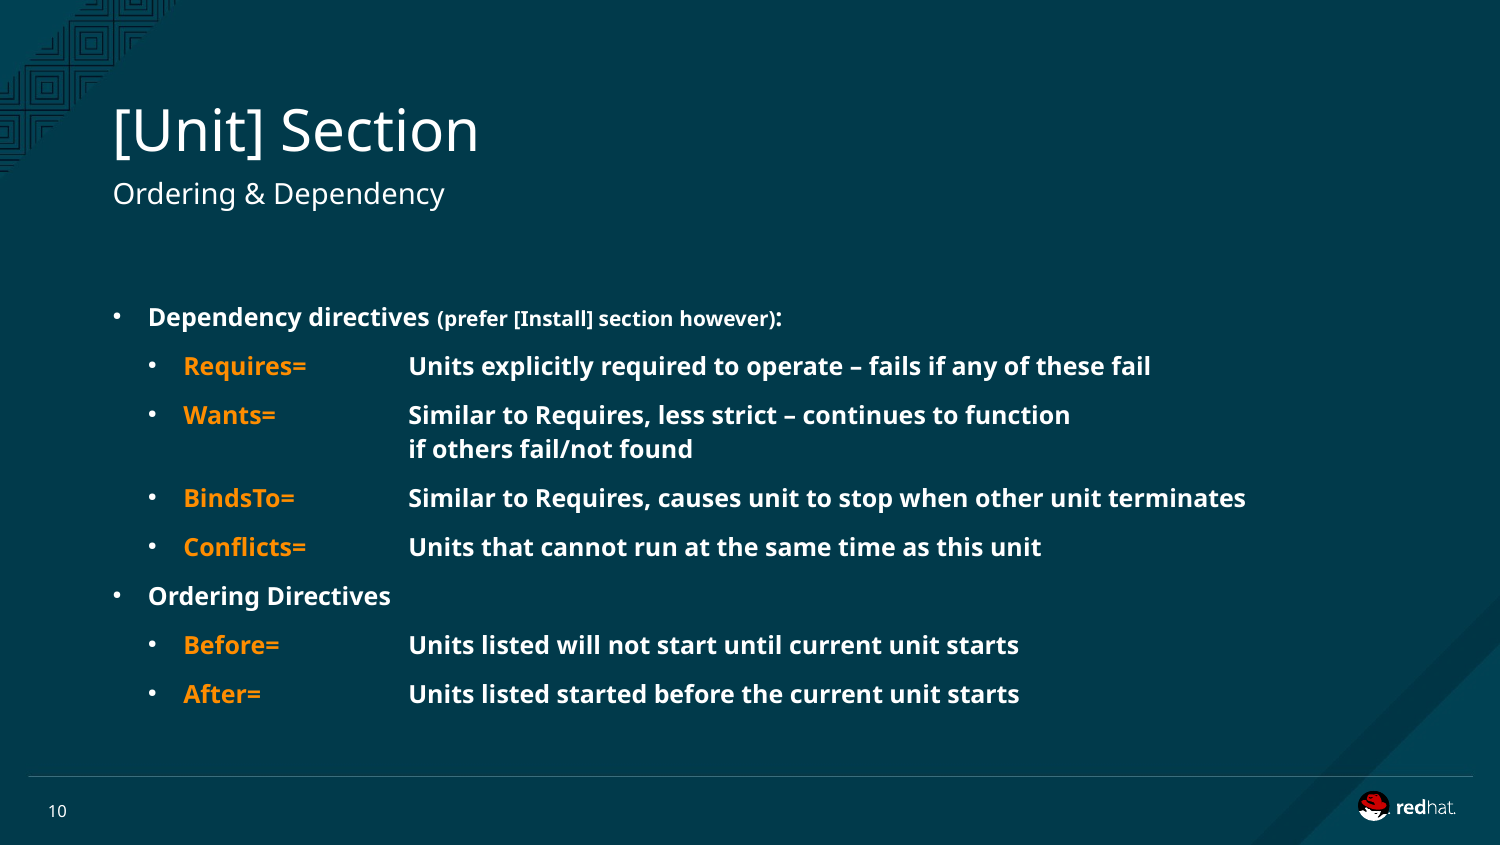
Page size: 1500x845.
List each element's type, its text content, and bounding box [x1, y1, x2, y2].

text_box Dependency directives (prefer [Install] section however): Requires= Units explicitly required to operate – fails if any of these fail Wants= Similar to Requires, less strict – continues to function if others fail/not found BindsTo= Similar to Requires, causes unit to stop when other unit terminates Conflicts= Units that cannot run at the same time as this unit Ordering Directives Before= Units listed will not start until current unit starts After= Units listed started before the current unit starts [112, 300, 1188, 708]
picture [99, 38, 103, 49]
title [Unit] Section [112, 0, 1388, 169]
subtitle Ordering & Dependency [112, 173, 1388, 237]
